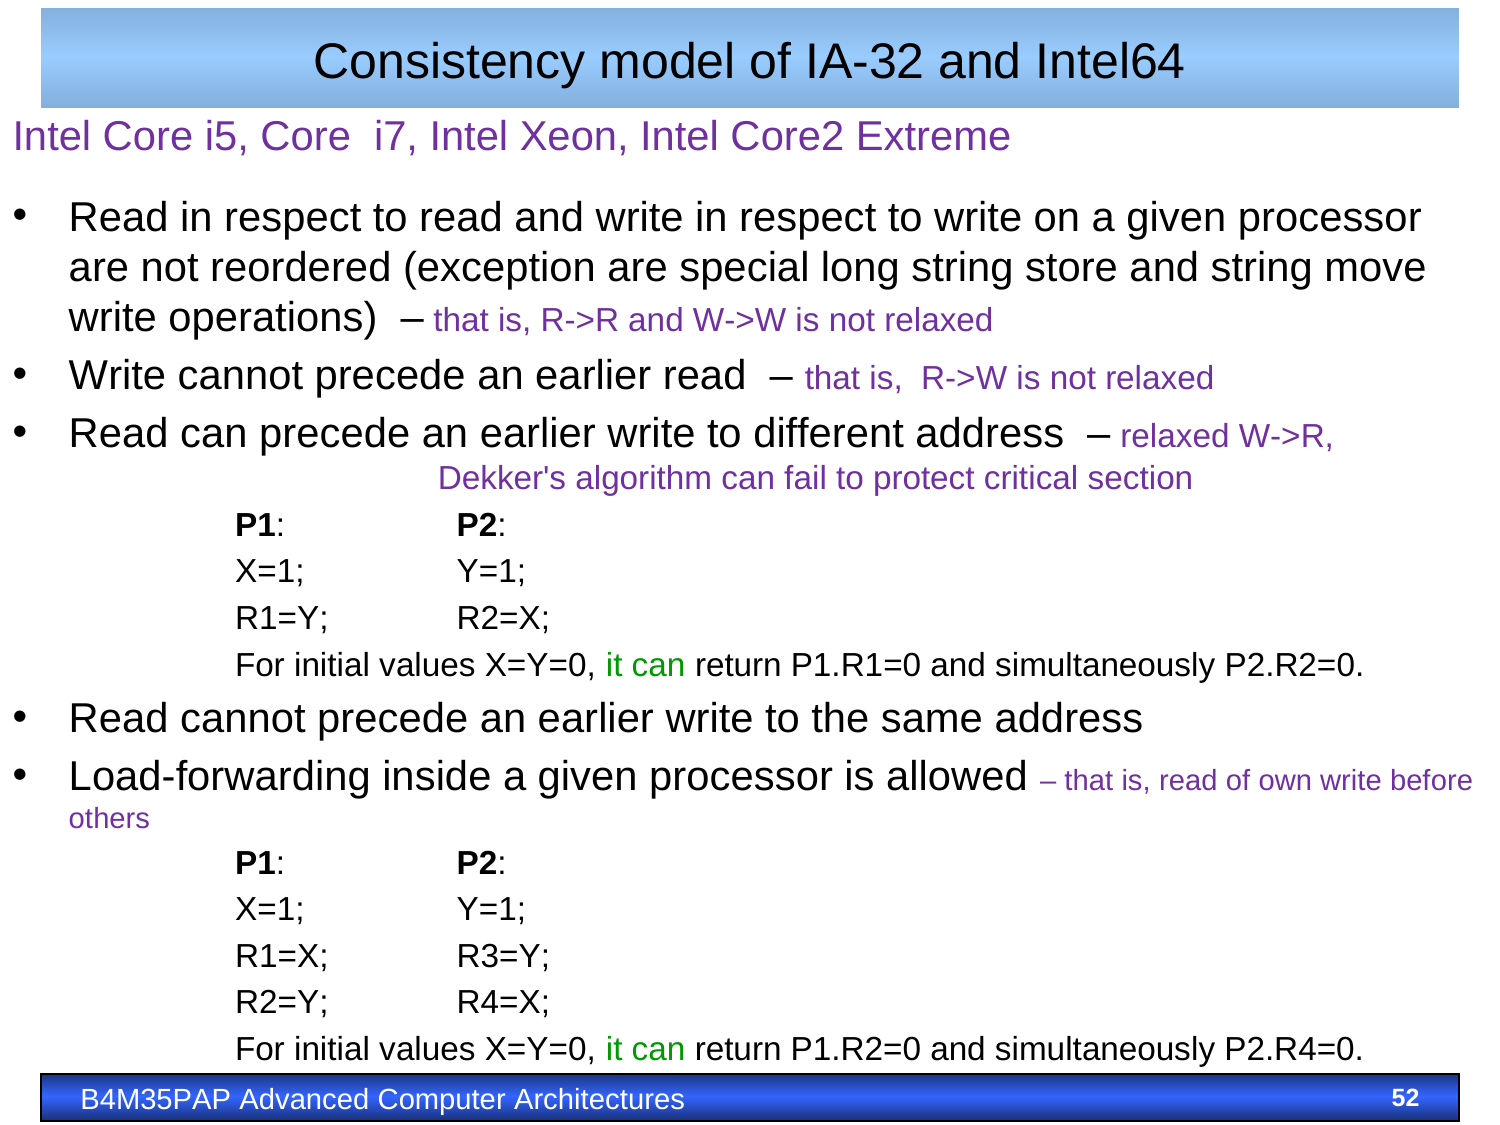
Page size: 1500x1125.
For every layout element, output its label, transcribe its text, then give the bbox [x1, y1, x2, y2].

list Intel Core i5, Core i7, Intel Xeon, Intel Core2 Extreme Read in respect to read and write in respect to write on a given processor are not reordered (exception are special long string store and string move write operations) – that is, R->R and W->W is not relaxed Write cannot precede an earlier read – that is, R->W is not relaxed Read can precede an earlier write to different address – relaxed W->R, Dekker's algorithm can fail to protect critical section P1: P2: X=1; Y=1; R1=Y; R2=X; For initial values X=Y=0, it can return P1.R1=0 and simultaneously P2.R2=0. Read cannot precede an earlier write to the same address Load-forwarding inside a given processor is allowed – that is, read of own write before others P1: P2: X=1; Y=1; R1=X; R3=Y; R2=Y; R4=X; For initial values X=Y=0, it can return P1.R2=0 and simultaneously P2.R4=0. [0, 101, 1498, 976]
title Consistency model of IA-32 and Intel64 [41, 8, 1459, 108]
